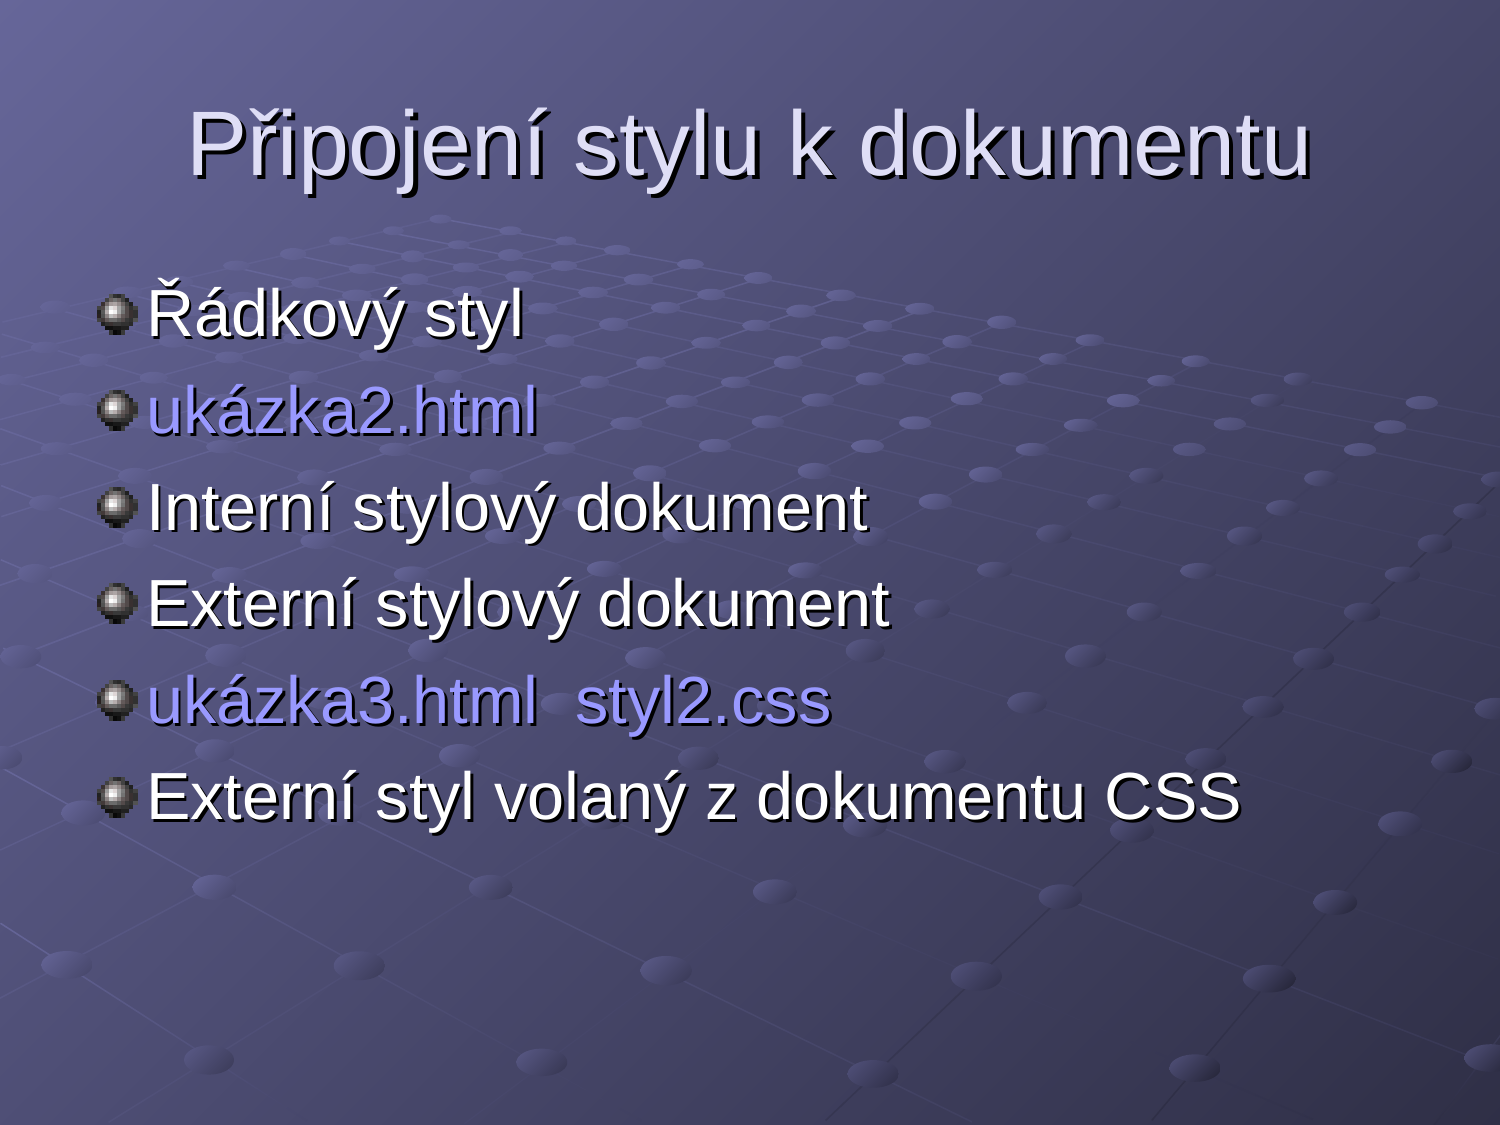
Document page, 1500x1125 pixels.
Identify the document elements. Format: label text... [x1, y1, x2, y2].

title Připojení stylu k dokumentu [75, 45, 1426, 233]
list Řádkový styl ukázka2.html Interní stylový dokument Externí stylový dokument ukázka3.html styl2.css Externí styl volaný z dokumentu CSS [75, 262, 1426, 1007]
